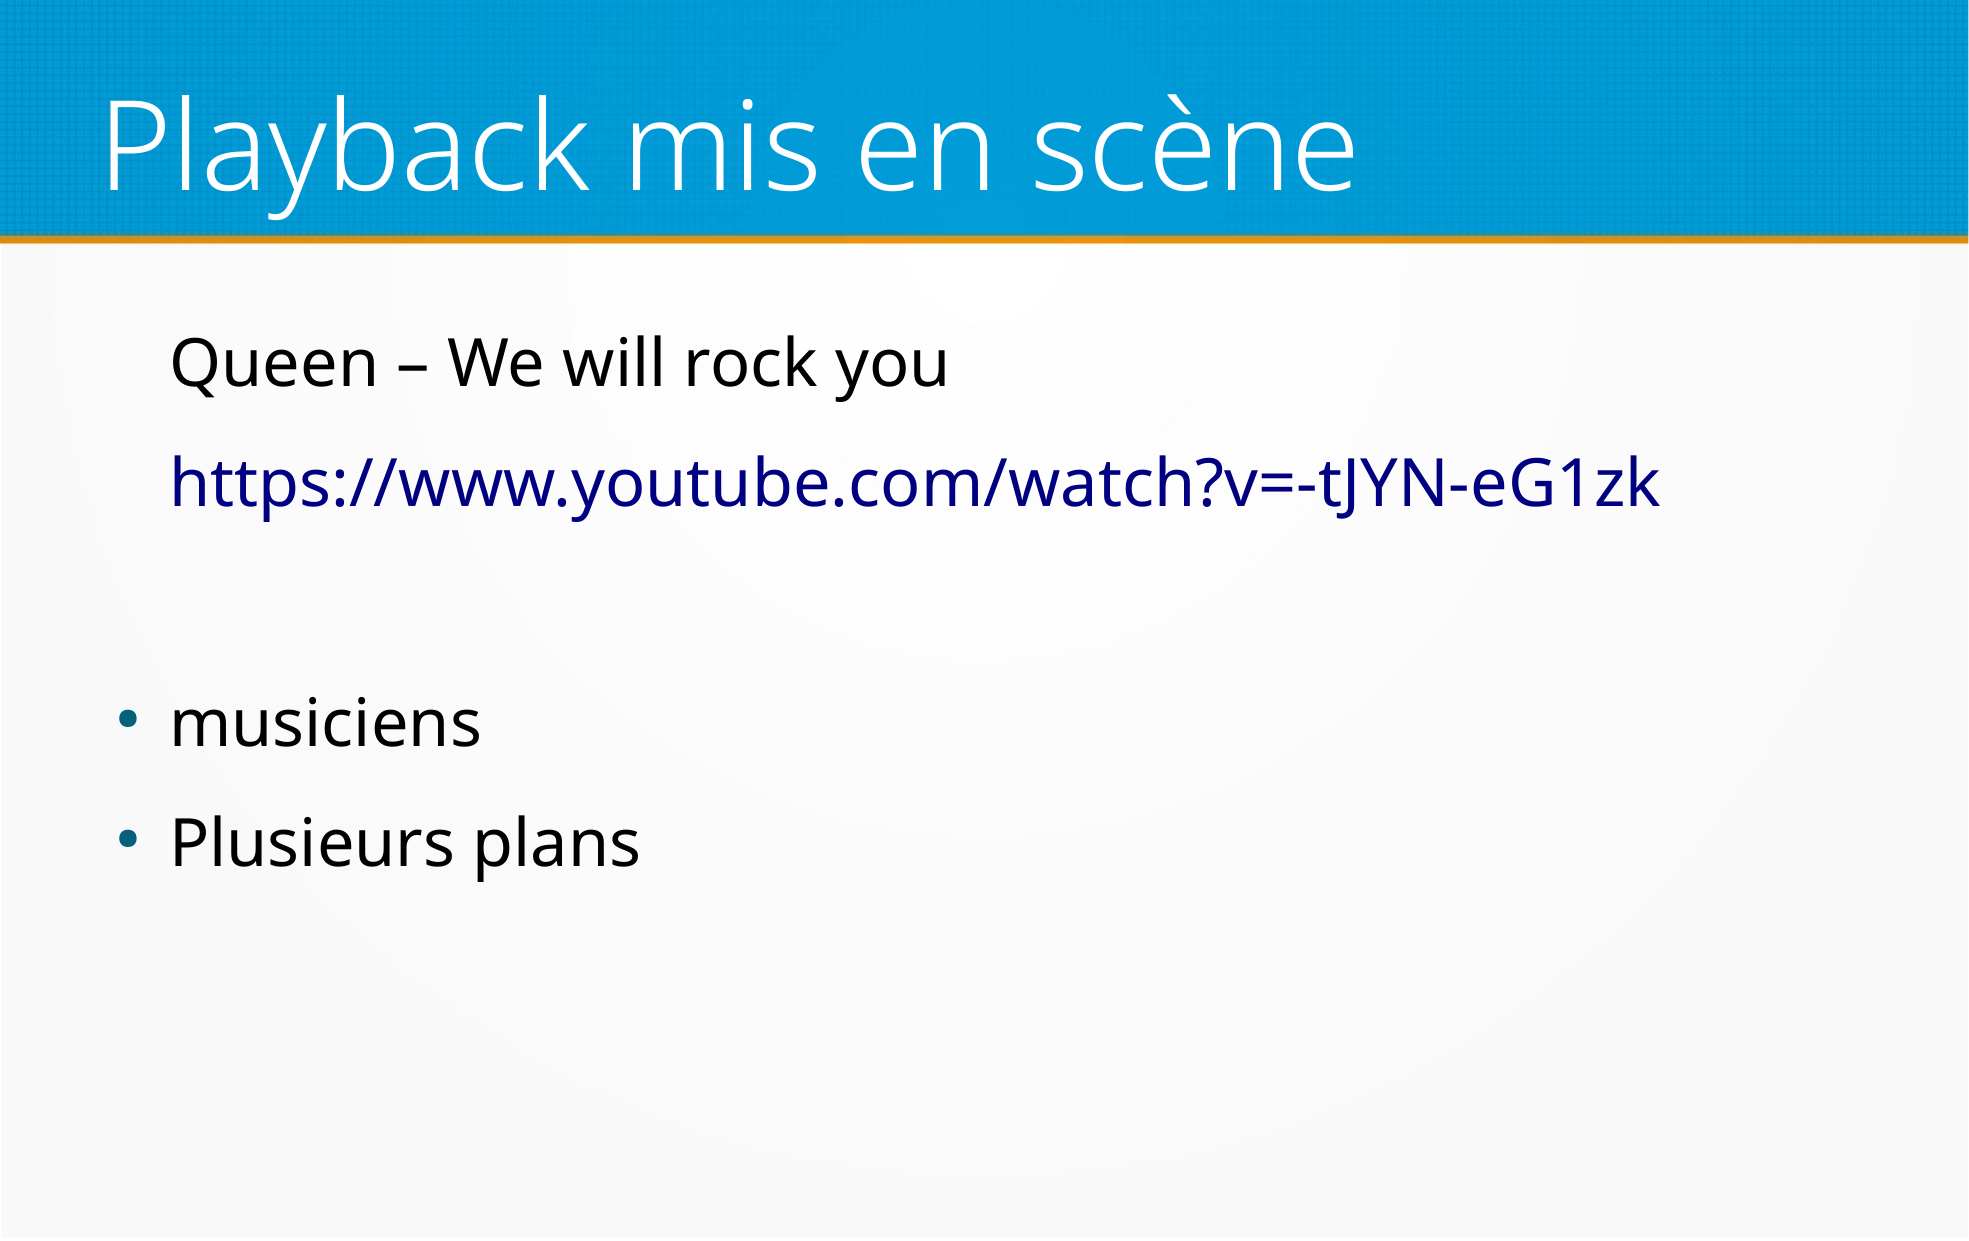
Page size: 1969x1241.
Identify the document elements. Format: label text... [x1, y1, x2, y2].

title Playback mis en scène [98, 19, 1870, 227]
list Queen – We will rock you https://www.youtube.com/watch?v=-tJYN-eG1zk musiciens Plusieurs plans [98, 315, 1861, 1081]
picture [0, 233, 1969, 1241]
